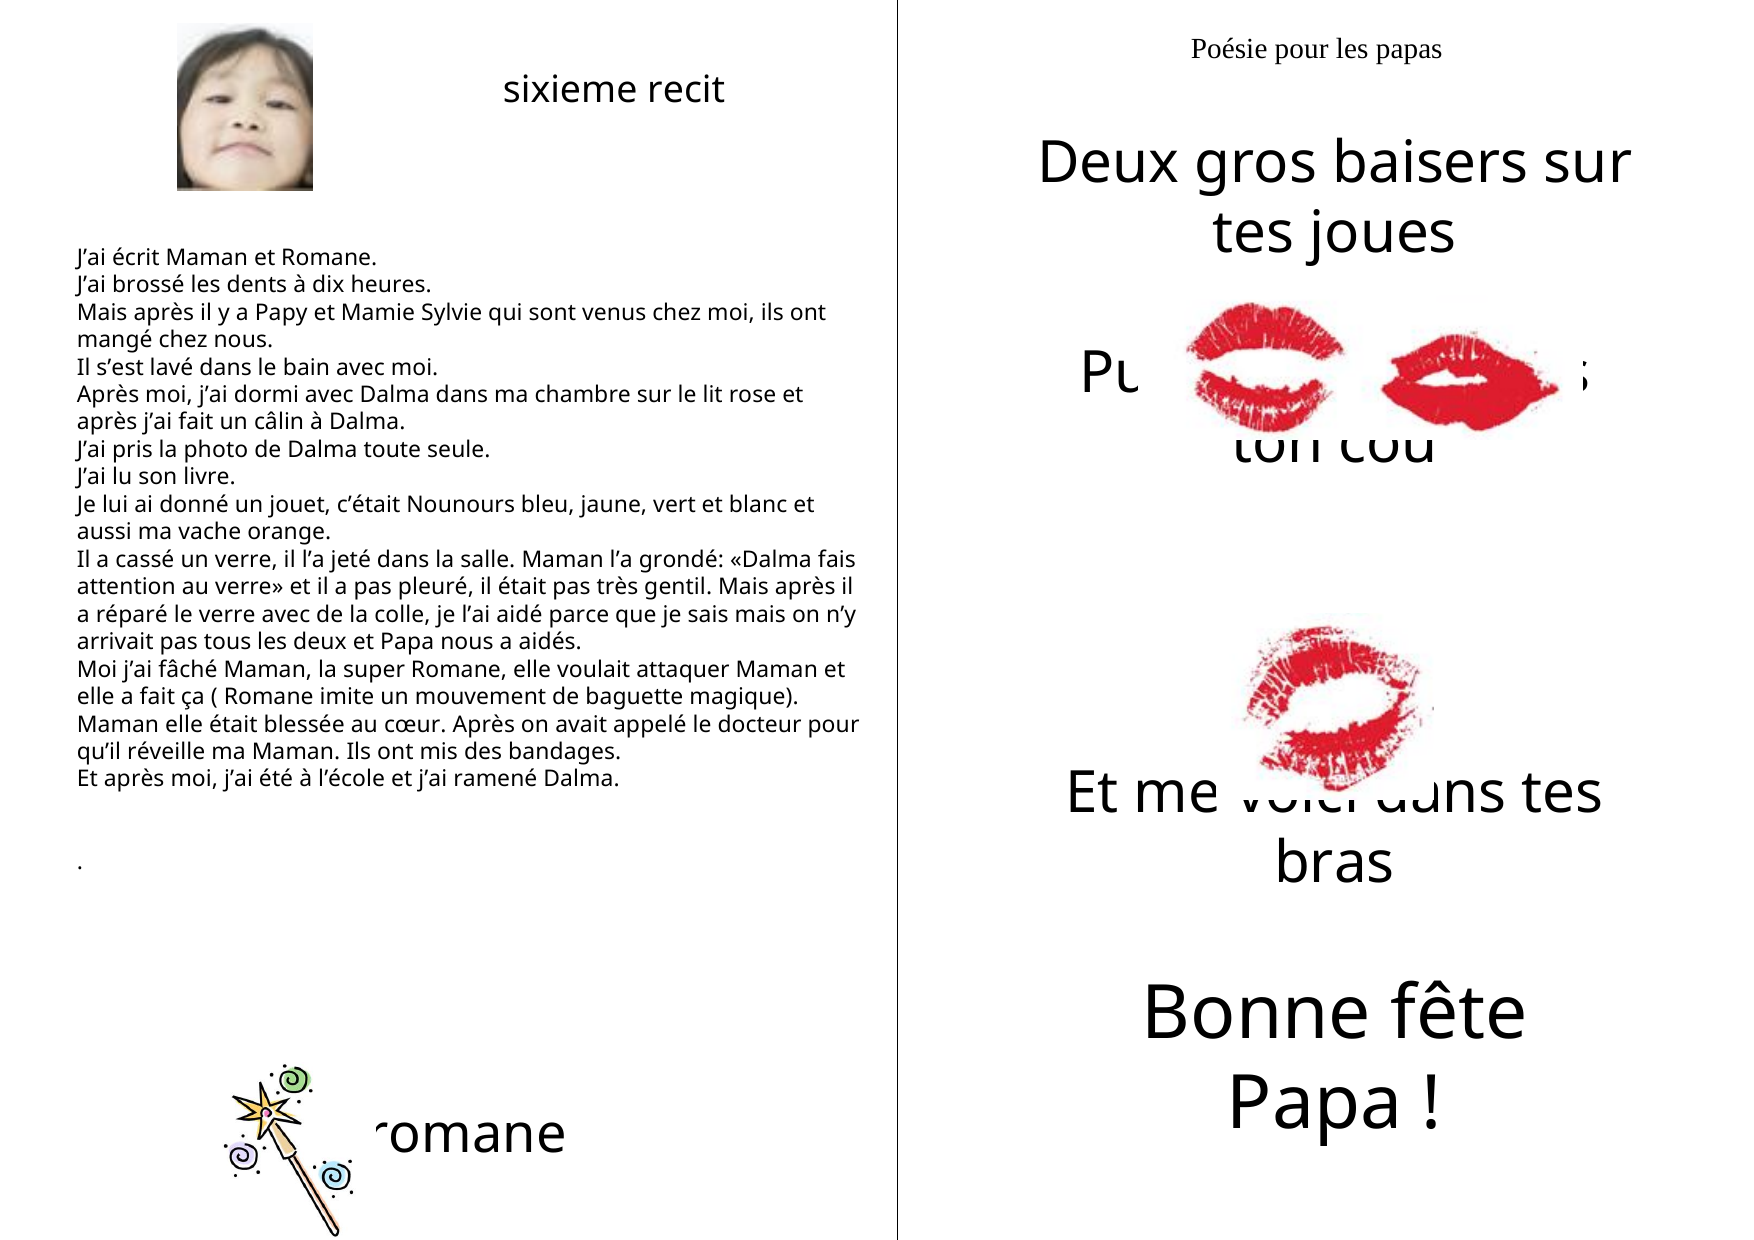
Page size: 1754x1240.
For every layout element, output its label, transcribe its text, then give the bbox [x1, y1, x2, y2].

text_box J’ai écrit Maman et Romane. J’ai brossé les dents à dix heures. Mais après il y a Papy et Mamie Sylvie qui sont venus chez moi, ils ont mangé chez nous. Il s’est lavé dans le bain avec moi. Après moi, j’ai dormi avec Dalma dans ma chambre sur le lit rose et après j’ai fait un câlin à Dalma. J’ai pris la photo de Dalma toute seule. J’ai lu son livre. Je lui ai donné un jouet, c’était Nounours bleu, jaune, vert et blanc et aussi ma vache orange. Il a cassé un verre, il l’a jeté dans la salle. Maman l’a grondé: «Dalma fais attention au verre» et il a pas pleuré, il était pas très gentil. Mais après il a réparé le verre avec de la colle, je l’ai aidé parce que je sais mais on n’y arrivait pas tous les deux et Papa nous a aidés. Moi j’ai fâché Maman, la super Romane, elle voulait attaquer Maman et elle a fait ça ( Romane imite un mouvement de baguette magique). Maman elle était blessée au cœur. Après on avait appelé le docteur pour qu’il réveille ma Maman. Ils ont mis des bandages. Et après moi, j’ai été à l’école et j’ai ramené Dalma. . [70, 236, 875, 1064]
picture [200, 1062, 376, 1238]
text_box sixieme recit [377, 59, 851, 148]
picture [1138, 295, 1583, 440]
picture [1216, 613, 1434, 801]
text_box Poésie pour les papas [1157, 23, 1477, 83]
text_box Deux gros baisers sur tes joues Puis un autre dans ton cou Et me voici dans tes bras Bonne fête Papa ! [1027, 118, 1642, 1182]
picture [177, 23, 313, 191]
text_box romane [376, 1092, 674, 1223]
